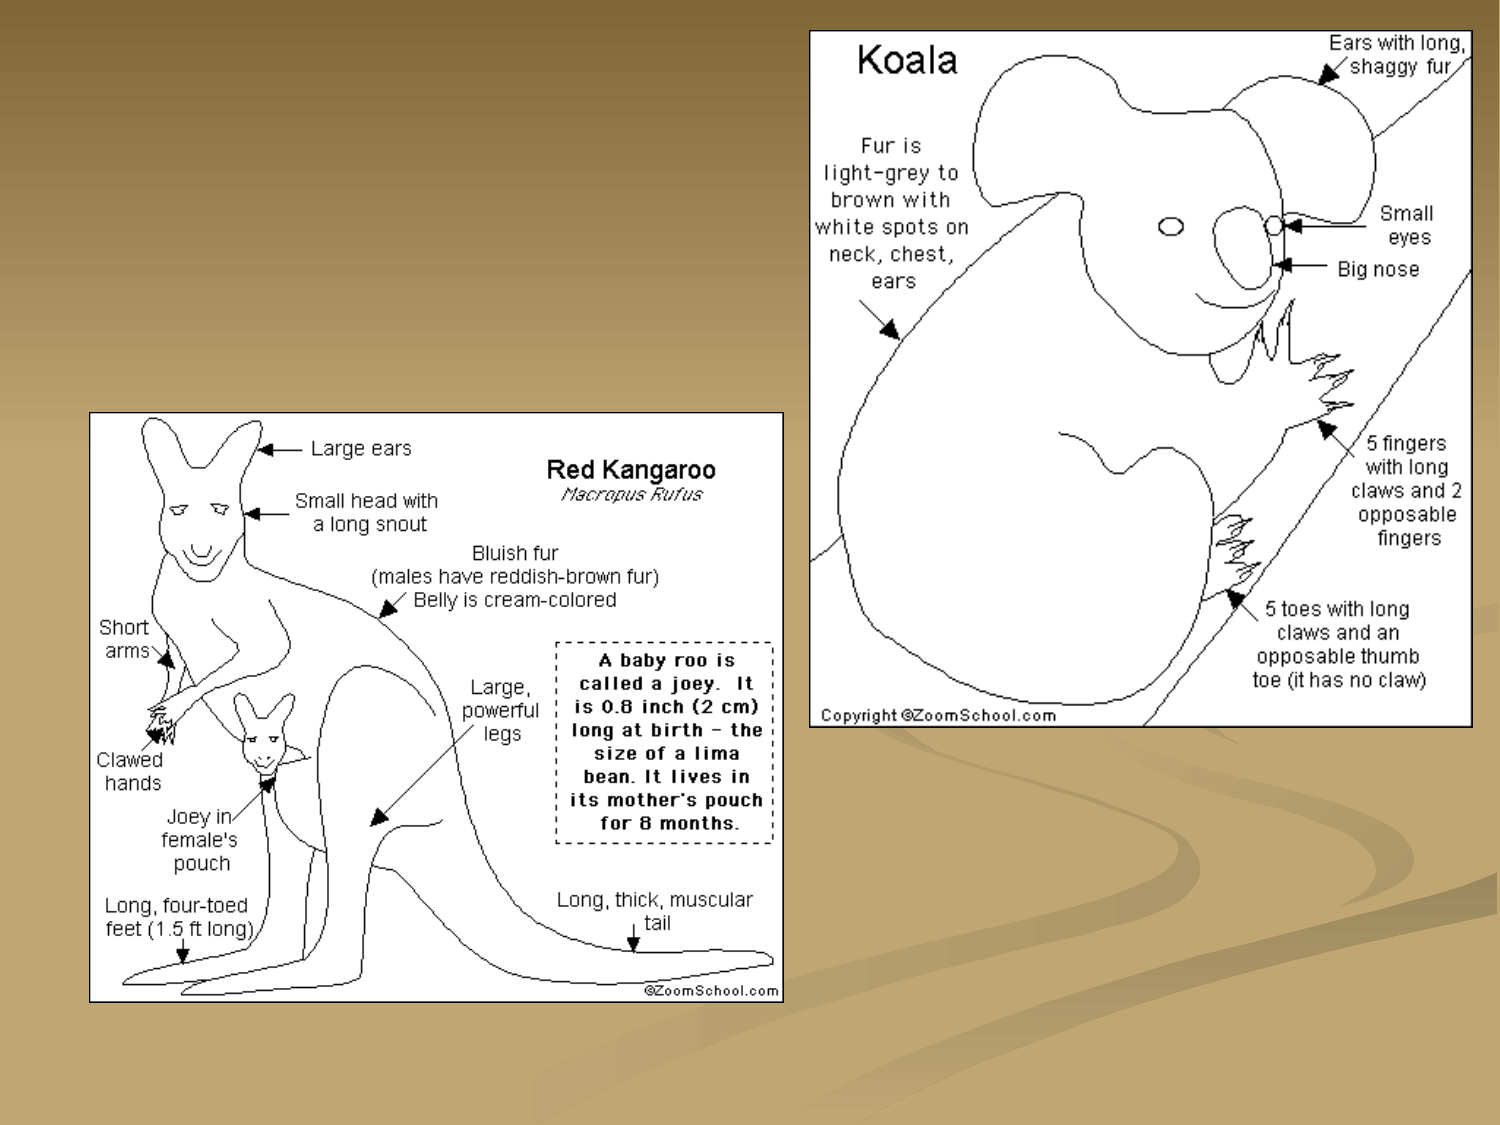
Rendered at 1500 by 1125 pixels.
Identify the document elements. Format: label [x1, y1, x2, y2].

picture [89, 412, 784, 1004]
picture [809, 30, 1473, 728]
